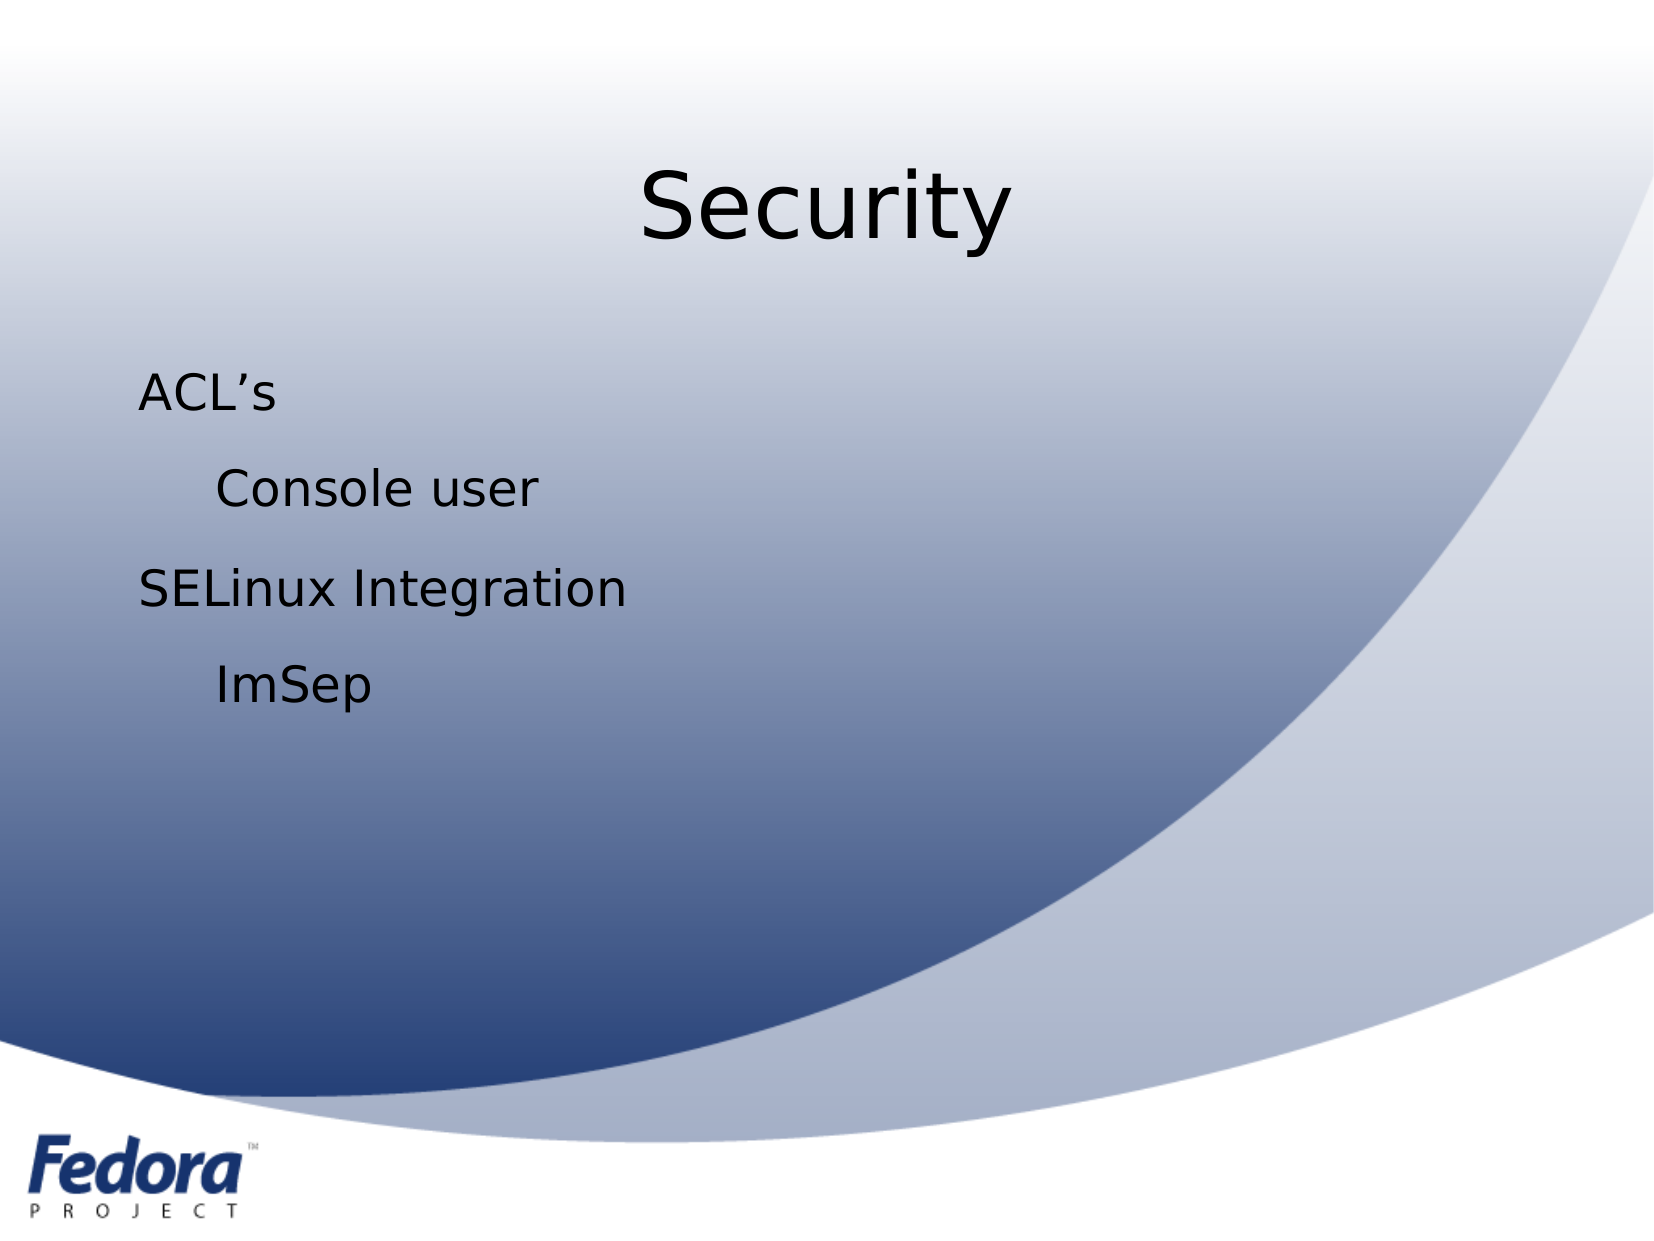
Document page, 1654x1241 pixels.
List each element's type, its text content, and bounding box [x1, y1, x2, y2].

list ACL’s Console user SELinux Integration ImSep [121, 344, 1534, 1126]
picture [0, 0, 1654, 1241]
title Security [121, 102, 1534, 310]
